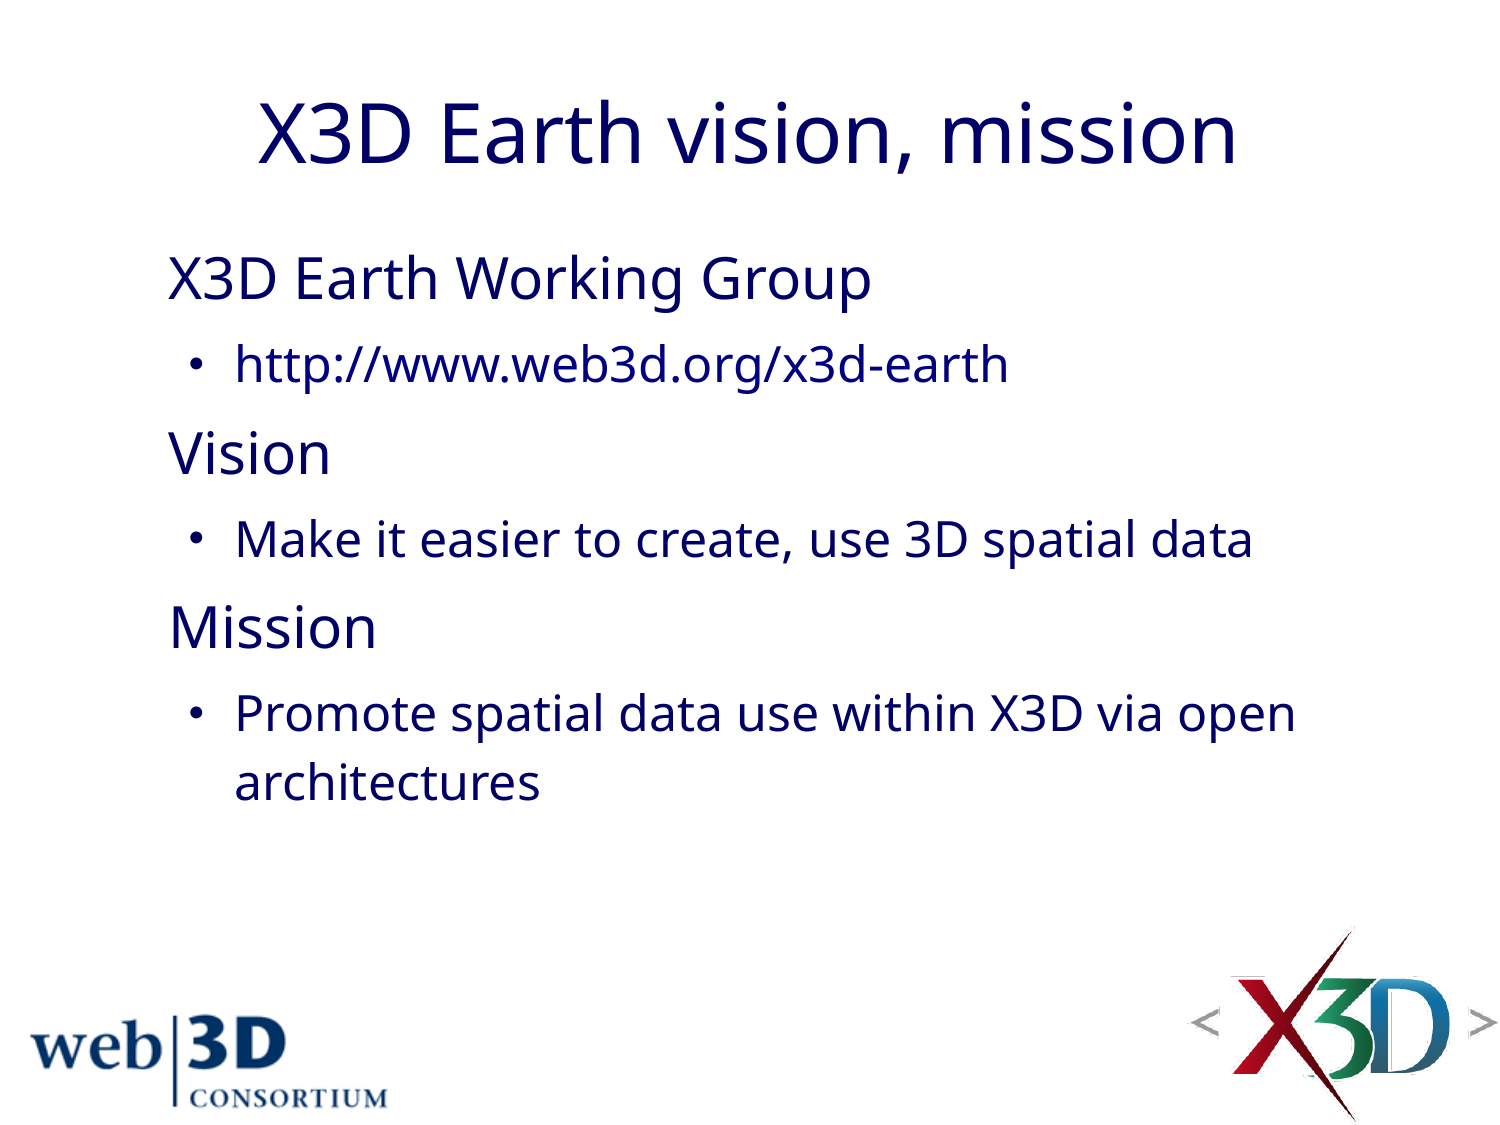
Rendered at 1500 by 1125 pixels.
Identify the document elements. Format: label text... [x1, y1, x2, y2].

picture [1187, 926, 1500, 1125]
picture [12, 998, 413, 1118]
list X3D Earth Working Group http://www.web3d.org/x3d-earth Vision Make it easier to create, use 3D spatial data Mission Promote spatial data use within X3D via open architectures [112, 237, 1388, 1001]
title X3D Earth vision, mission [112, 37, 1388, 226]
